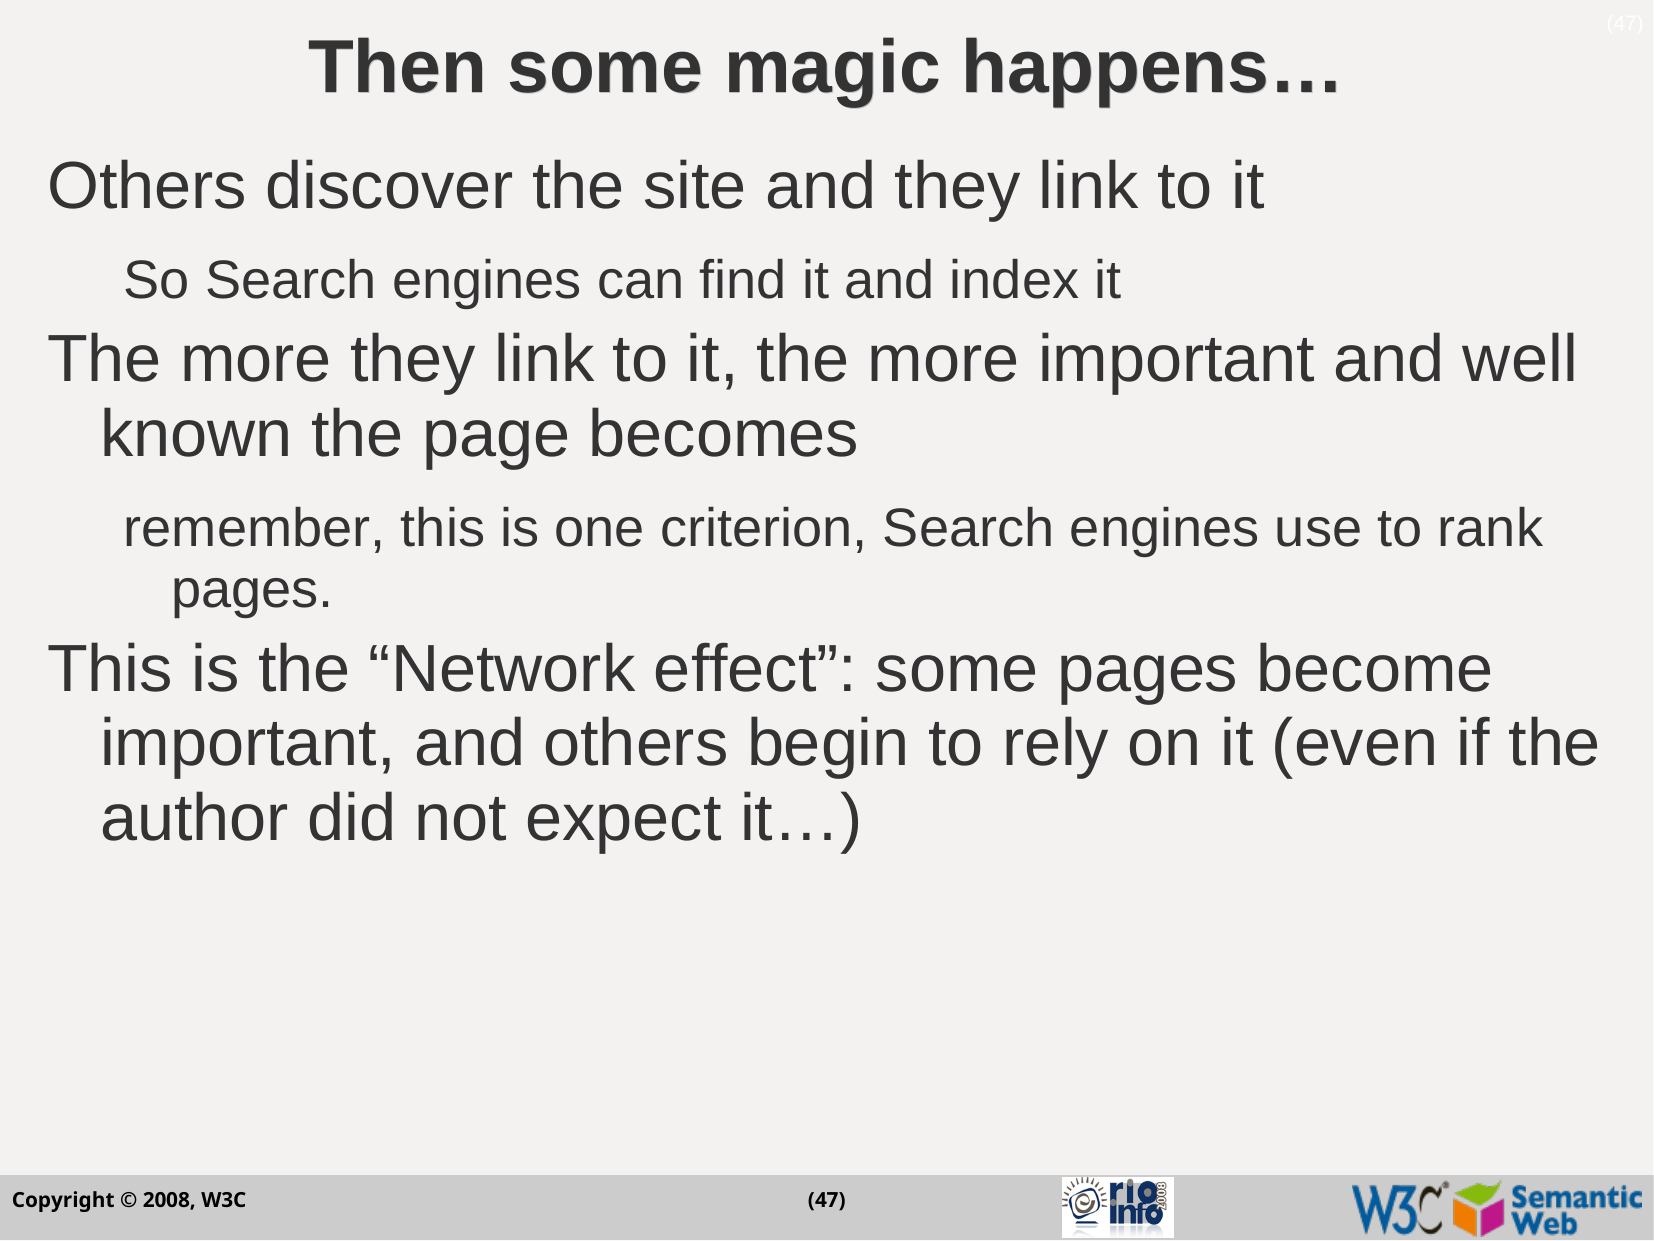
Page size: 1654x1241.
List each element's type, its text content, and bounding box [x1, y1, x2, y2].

picture [1352, 1178, 1642, 1237]
title Then some magic happens… [0, 5, 1654, 125]
picture [1062, 1177, 1174, 1238]
list Others discover the site and they link to it So Search engines can find it and index it The more they link to it, the more important and well known the page becomes remember, this is one criterion, Search engines use to rank pages. This is the “Network effect”: some pages become important, and others begin to rely on it (even if the author did not expect it…) [29, 147, 1624, 1134]
